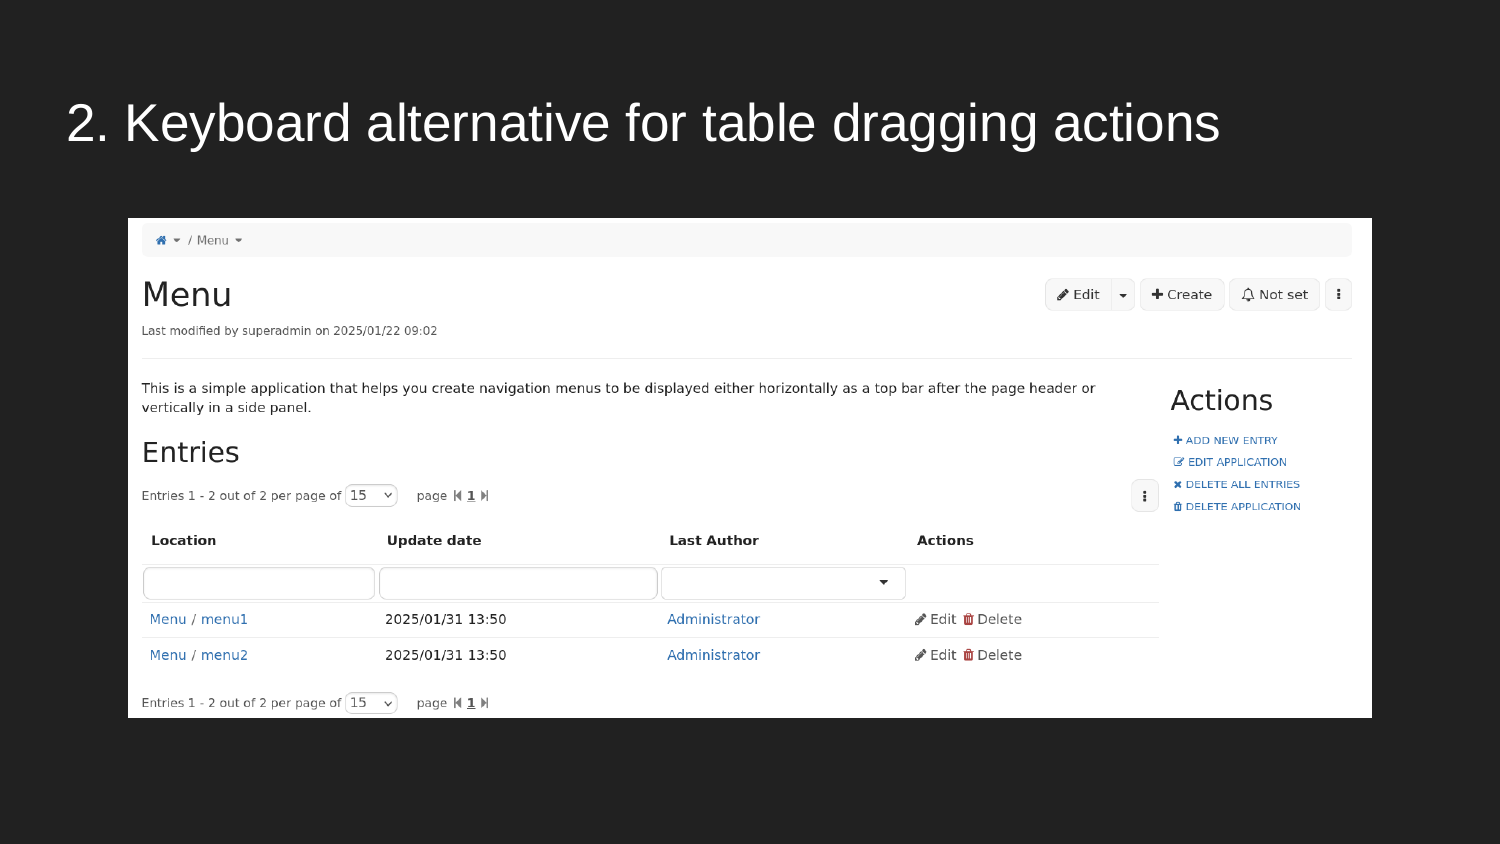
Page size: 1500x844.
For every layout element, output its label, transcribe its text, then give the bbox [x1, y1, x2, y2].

title 2. Keyboard alternative for table dragging actions [51, 72, 1449, 167]
picture [128, 218, 1372, 718]
